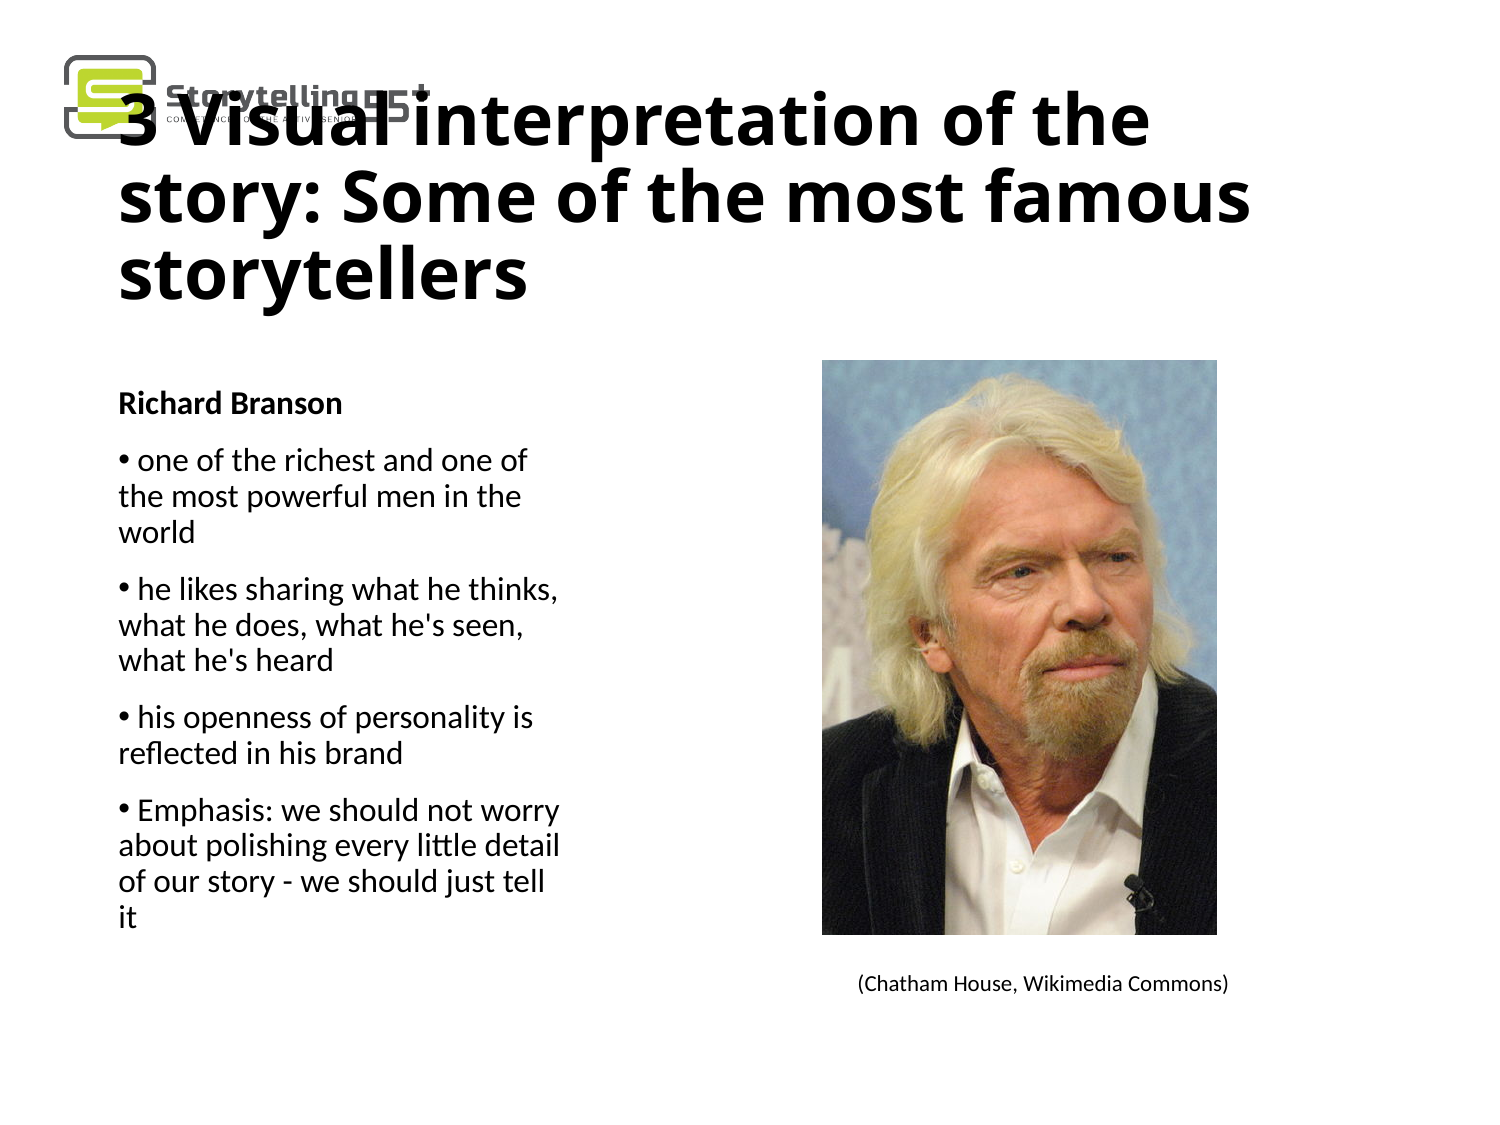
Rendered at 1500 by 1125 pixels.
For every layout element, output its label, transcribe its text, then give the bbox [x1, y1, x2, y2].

picture [822, 360, 1217, 935]
title 3 Visual interpretation of the story: Some of the most famous storytellers [103, 75, 1381, 400]
picture [64, 55, 430, 139]
list Richard Branson one of the richest and one of the most powerful men in the world he likes sharing what he thinks, what he does, what he's seen, what he's heard his openness of personality is reflected in his brand Emphasis: we should not worry about polishing every little detail of our story - we should just tell it [103, 378, 588, 1091]
text_box (Chatham House, Wikimedia Commons) [842, 961, 1380, 1004]
